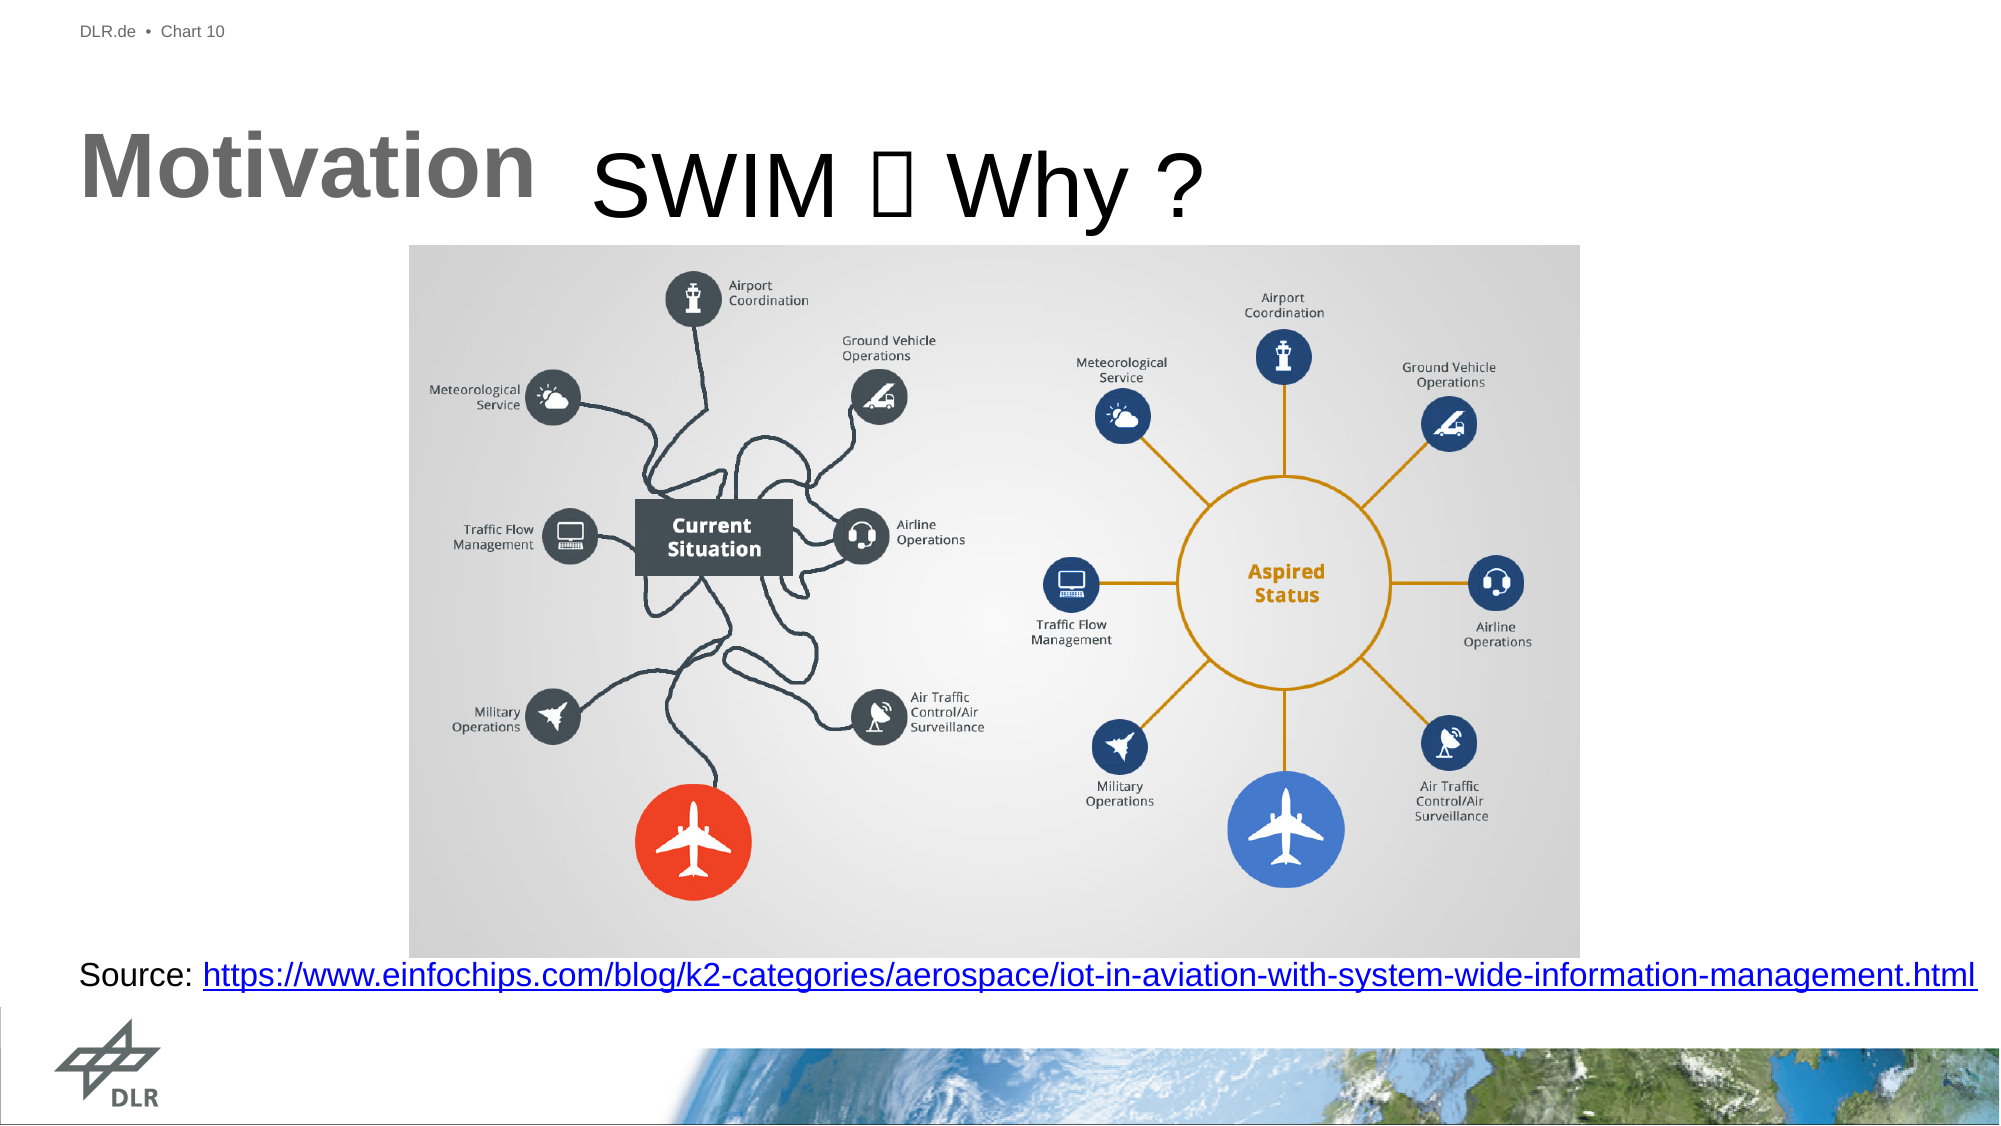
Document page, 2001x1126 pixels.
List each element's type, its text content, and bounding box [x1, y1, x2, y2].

picture [409, 245, 1580, 953]
list SWIM  Why ? [590, 125, 1907, 259]
list Source: https://www.einfochips.com/blog/k2-categories/aerospace/iot-in-aviation-with-system-wide-information-management.html [78, 953, 1980, 1013]
slide_number DLR.de • Chart <number> [79, 20, 251, 45]
title Motivation [79, 106, 1921, 228]
